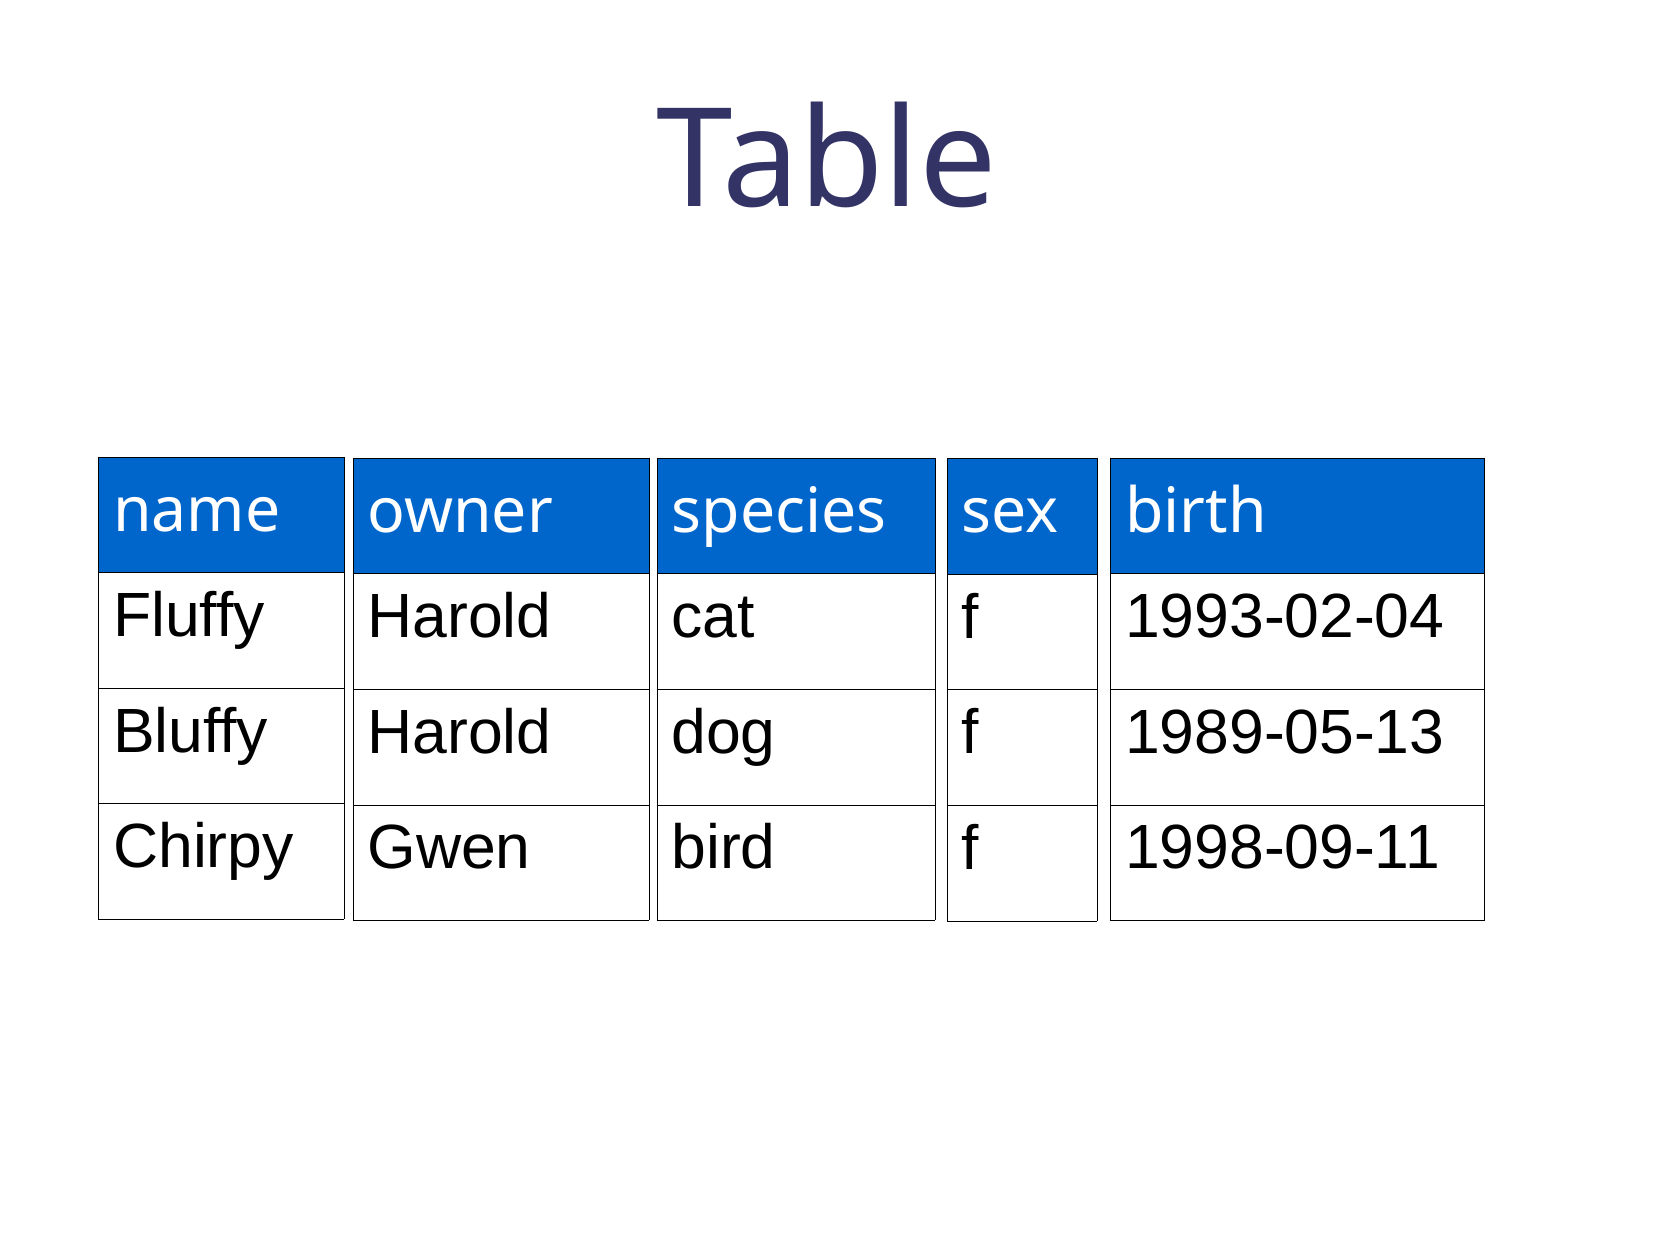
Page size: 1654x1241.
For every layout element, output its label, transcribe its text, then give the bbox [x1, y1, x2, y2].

table_header name [99, 458, 344, 572]
table_cell 1989-05-13 [1111, 690, 1484, 805]
table_cell 1993-02-04 [1111, 574, 1484, 689]
title Table [82, 56, 1571, 250]
table_cell f [948, 575, 1097, 689]
table_cell f [948, 690, 1097, 805]
table_header owner [354, 459, 649, 573]
table_cell Chirpy [99, 804, 344, 919]
table_cell Bluffy [99, 689, 344, 803]
table_header sex [948, 459, 1097, 574]
table_cell Harold [354, 690, 649, 805]
table_cell f [948, 806, 1097, 921]
table_header birth [1111, 459, 1484, 573]
table_cell Fluffy [99, 573, 344, 688]
table_cell cat [658, 574, 935, 689]
table_cell 1998-09-11 [1111, 806, 1484, 920]
table_cell Harold [354, 574, 649, 689]
table_cell Gwen [354, 806, 649, 920]
table_header species [658, 459, 935, 573]
table_cell dog [658, 690, 935, 805]
table_cell bird [658, 806, 935, 920]
